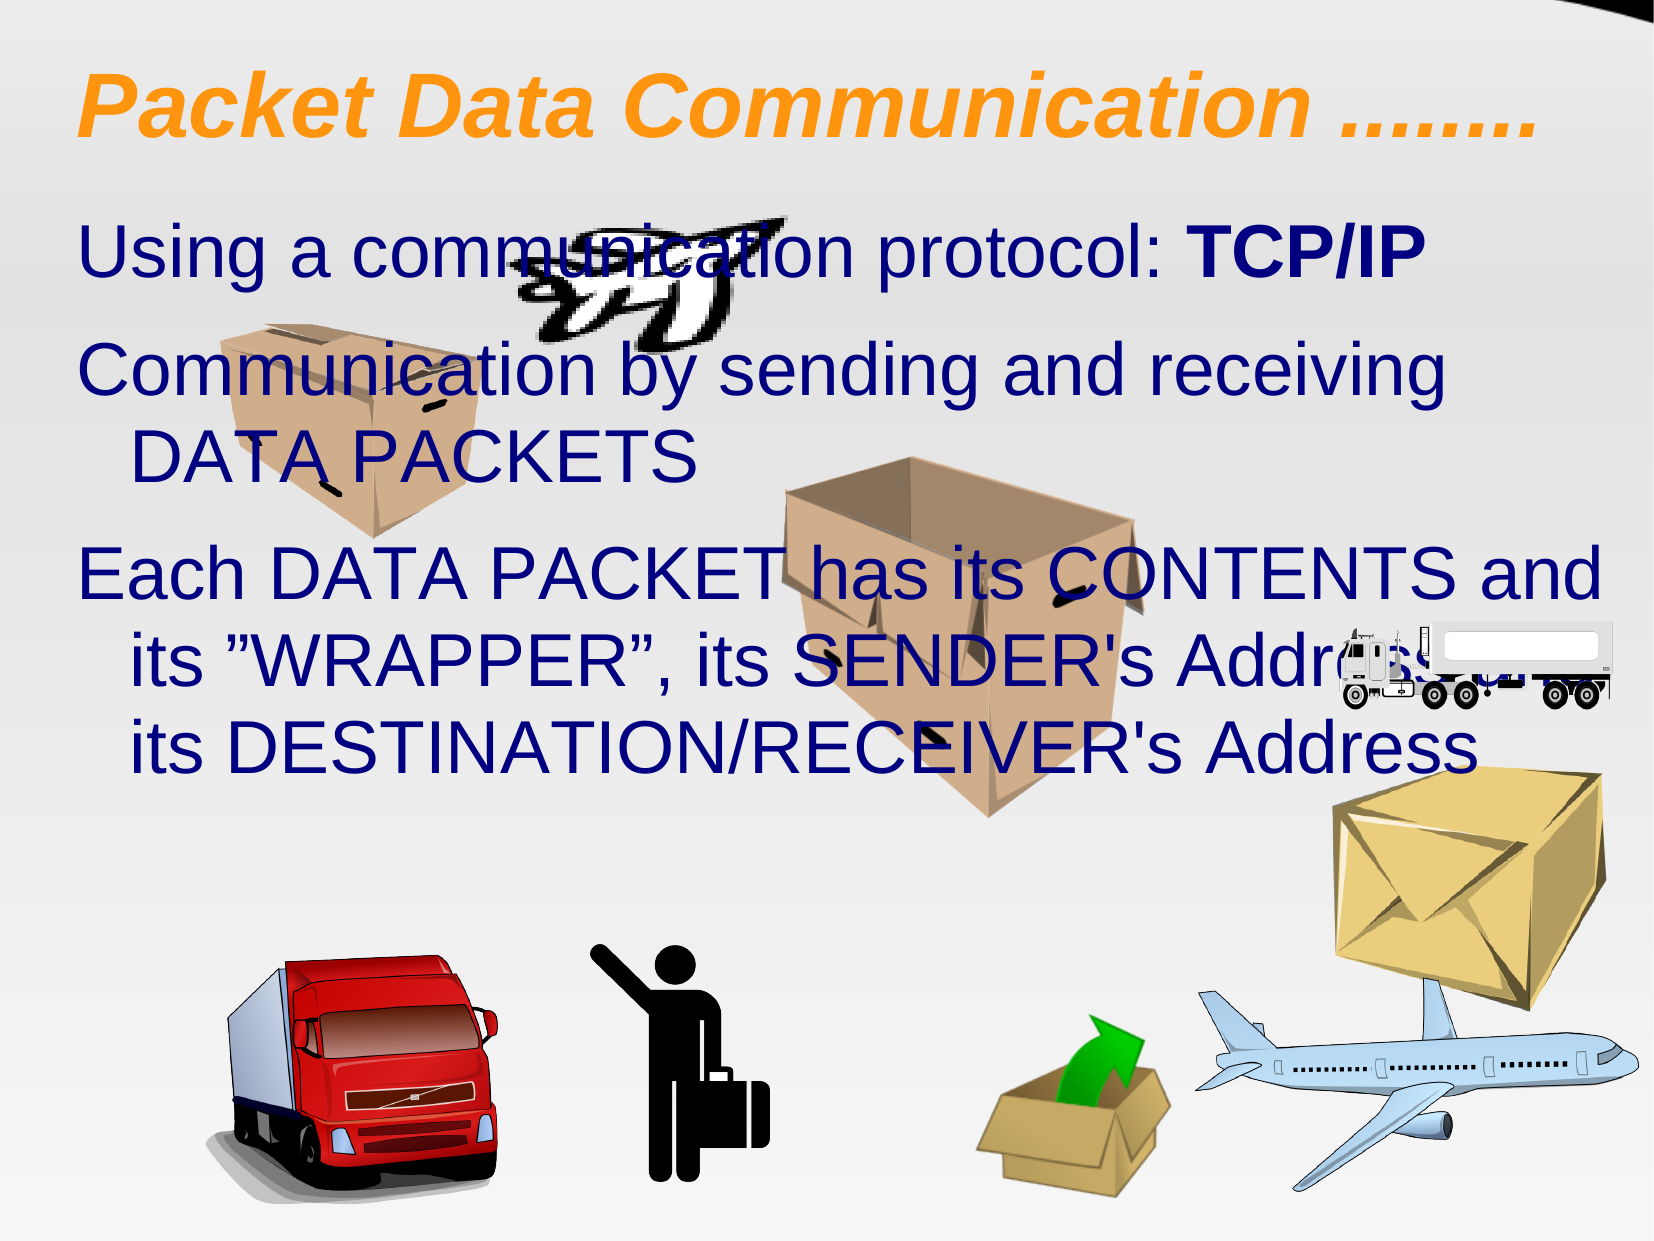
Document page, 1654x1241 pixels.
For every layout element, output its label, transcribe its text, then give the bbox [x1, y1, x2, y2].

picture [0, 0, 1654, 1241]
title Packet Data Communication ........ [76, 7, 1565, 200]
list Using a communication protocol: TCP/IP Communication by sending and receiving DATA PACKETS Each DATA PACKET has its CONTENTS and its ”WRAPPER”, its SENDER's Address and its DESTINATION/RECEIVER's Address [59, 206, 1624, 1120]
